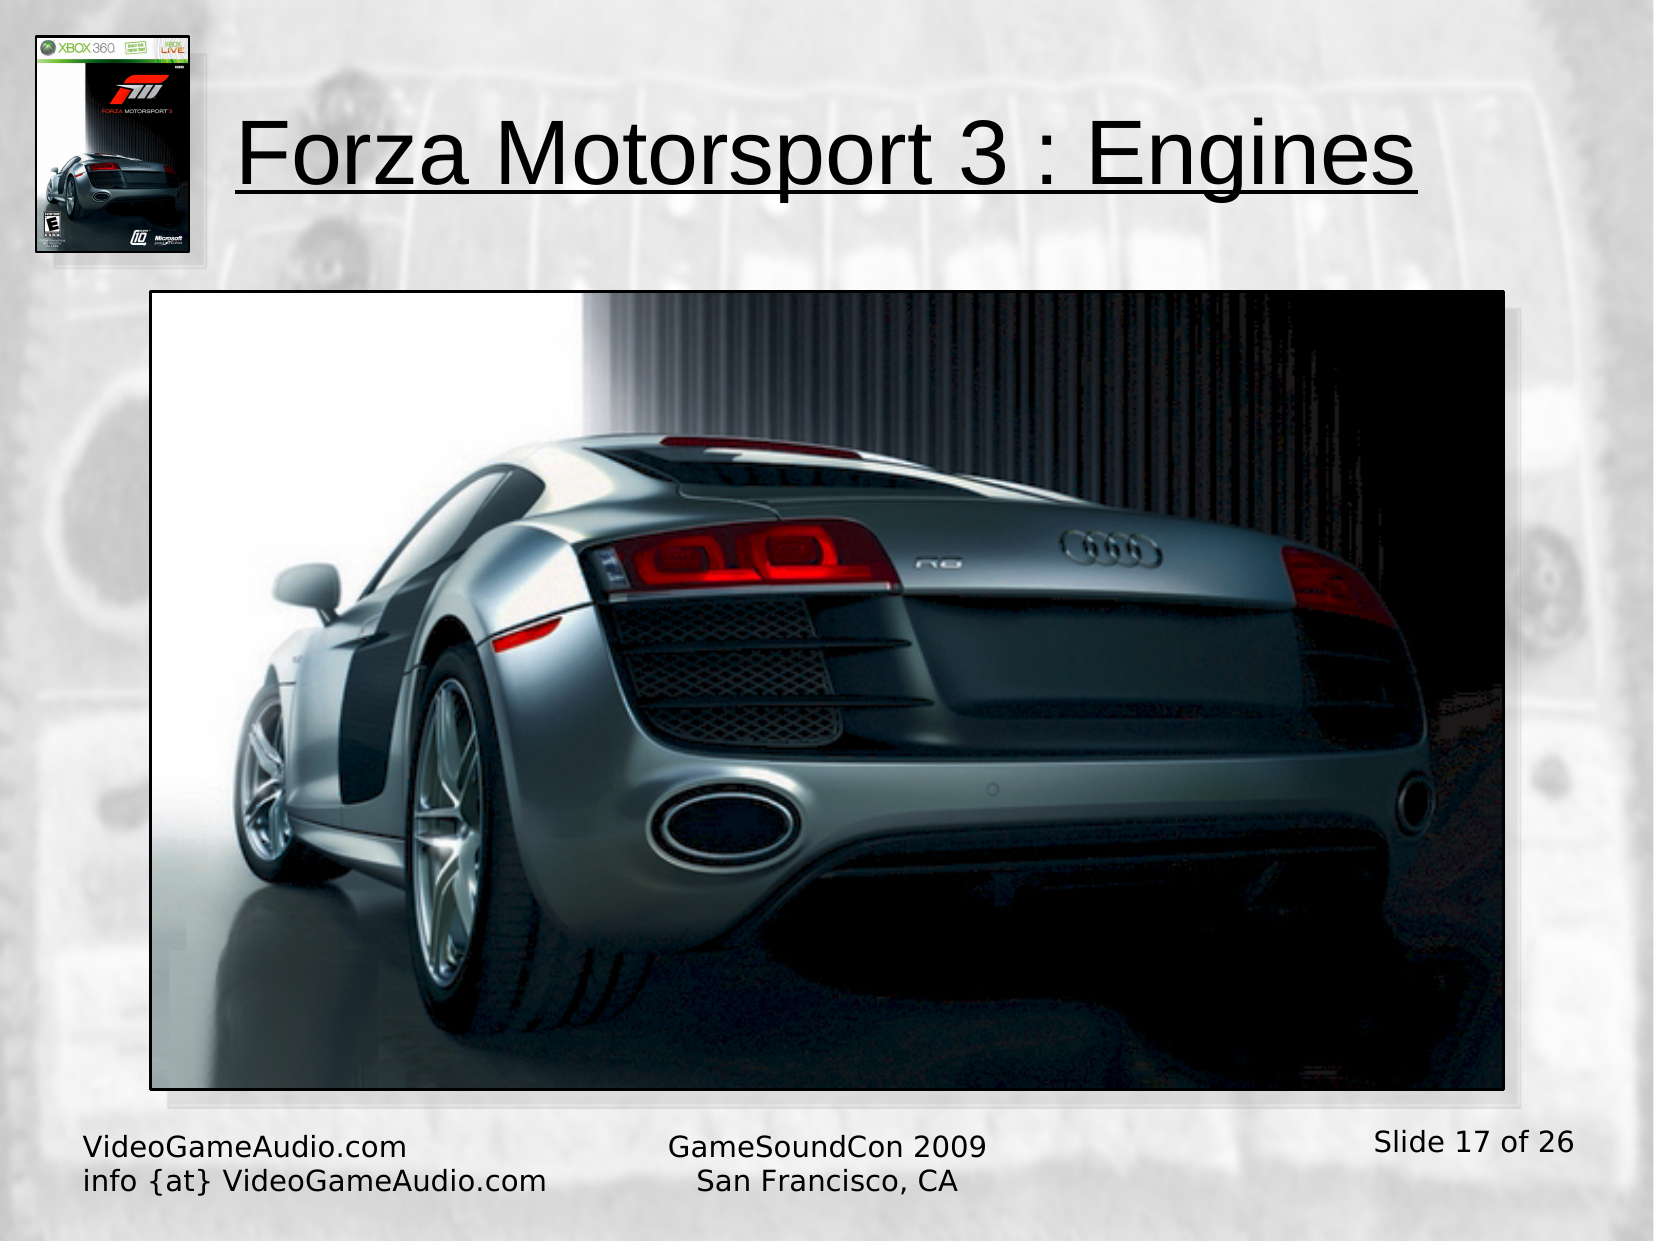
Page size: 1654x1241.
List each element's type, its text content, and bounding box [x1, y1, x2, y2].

title Forza Motorsport 3 : Engines [190, 49, 1571, 257]
picture [151, 292, 1502, 1088]
picture [37, 37, 188, 251]
